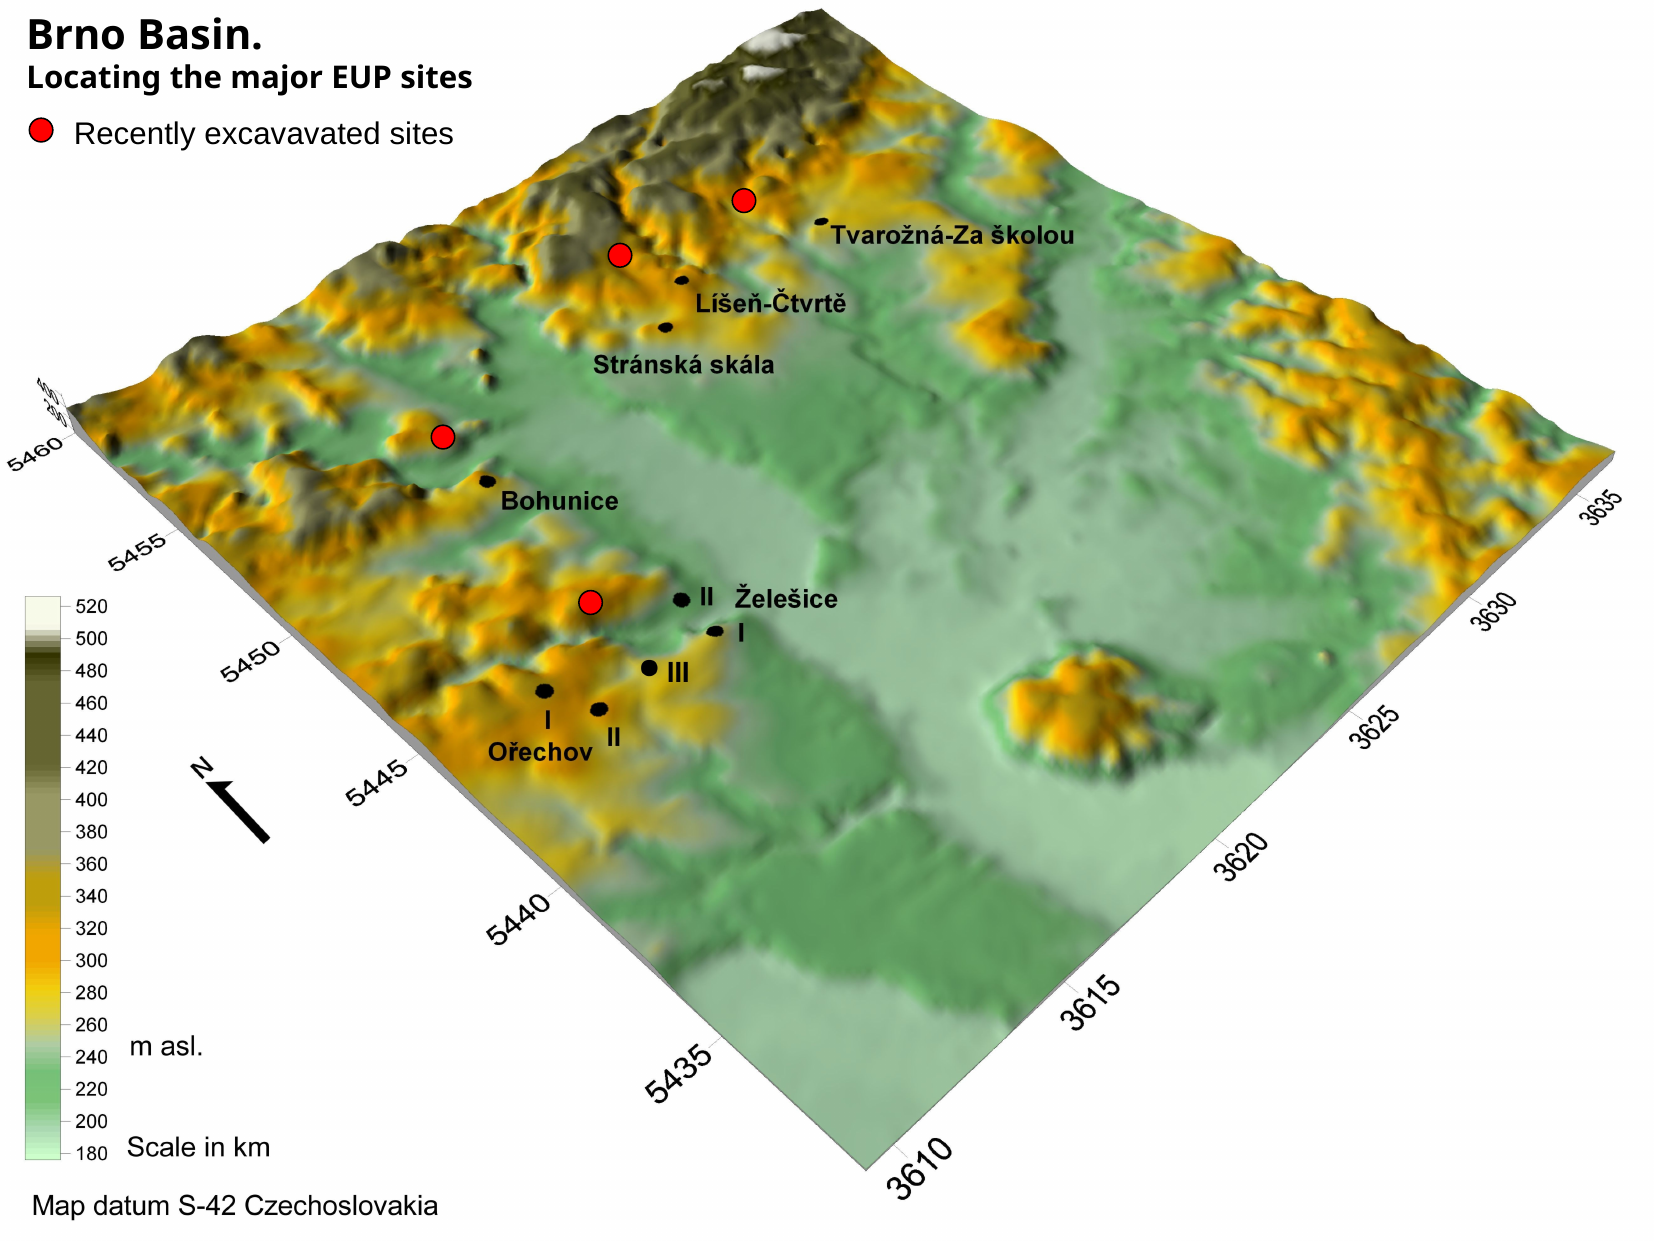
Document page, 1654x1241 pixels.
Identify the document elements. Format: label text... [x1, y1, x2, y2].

text_box [732, 188, 756, 213]
text_box [431, 425, 455, 449]
text_box [608, 243, 632, 268]
text_box Recently excavavated sites [59, 106, 468, 154]
text_box [578, 590, 603, 615]
text_box [29, 118, 53, 142]
picture [0, 0, 1654, 1241]
title Brno Basin. Locating the major EUP sites [11, 0, 1152, 103]
